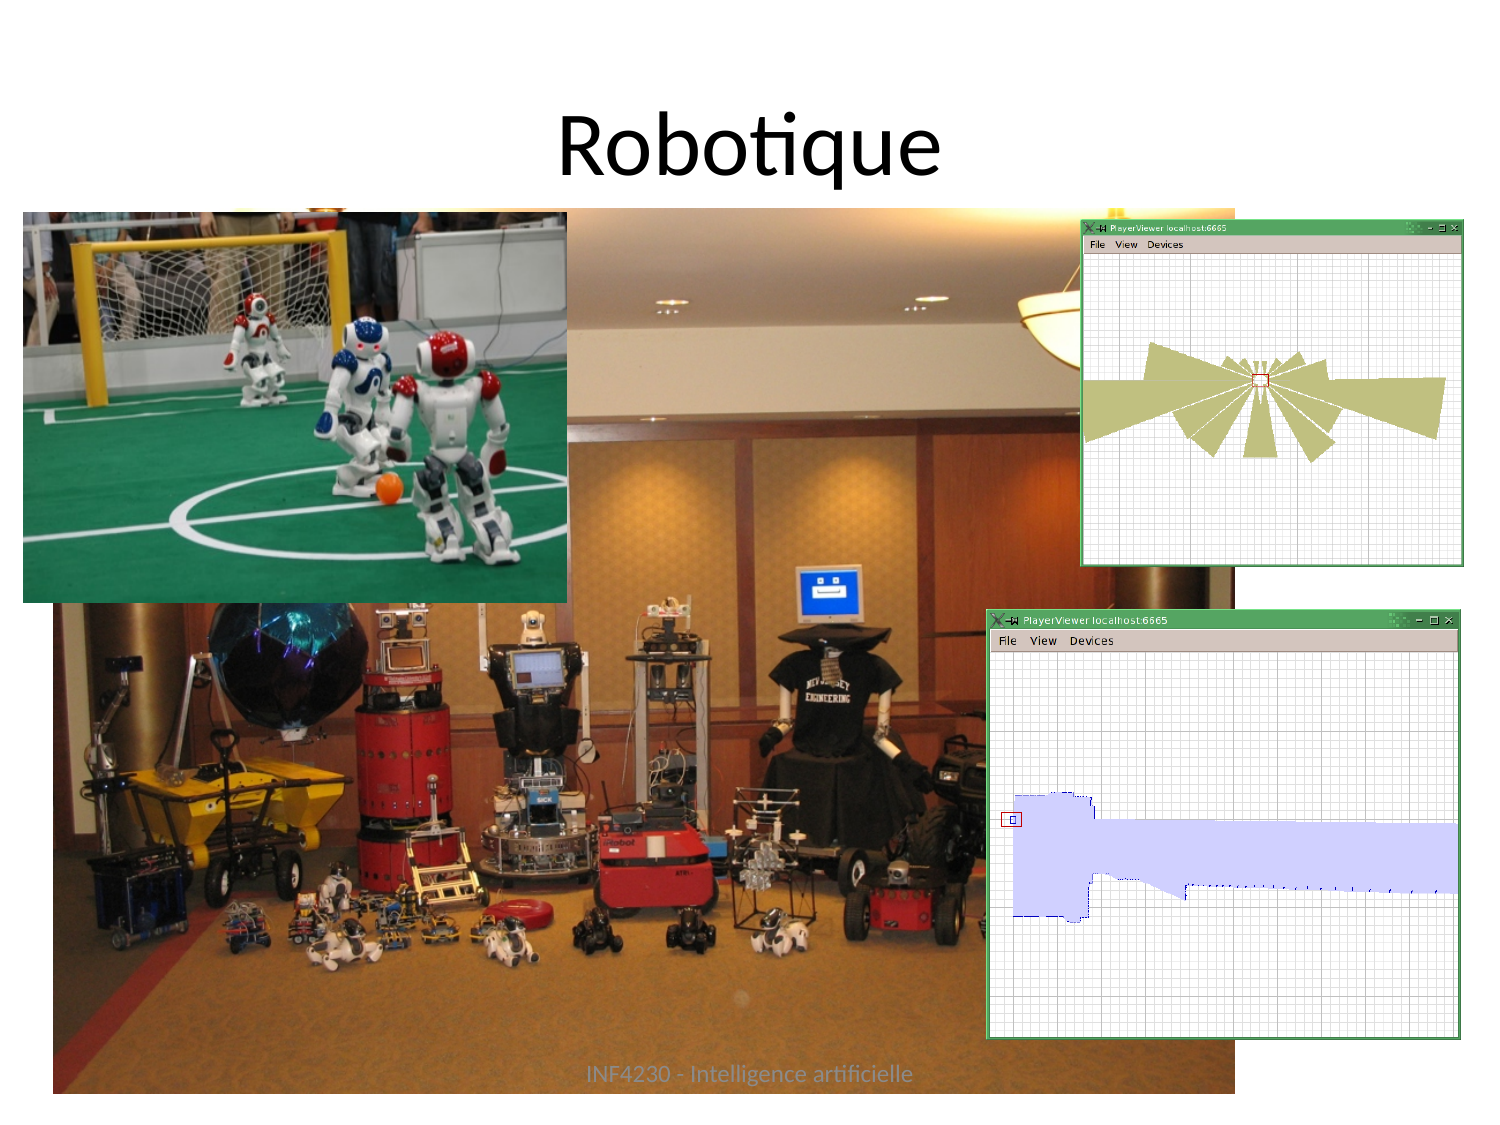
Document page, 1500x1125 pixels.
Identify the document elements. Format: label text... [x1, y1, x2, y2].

title Robotique [75, 45, 1425, 219]
footer INF4230 - Intelligence artificielle [512, 1042, 988, 1103]
picture [23, 208, 1464, 1095]
